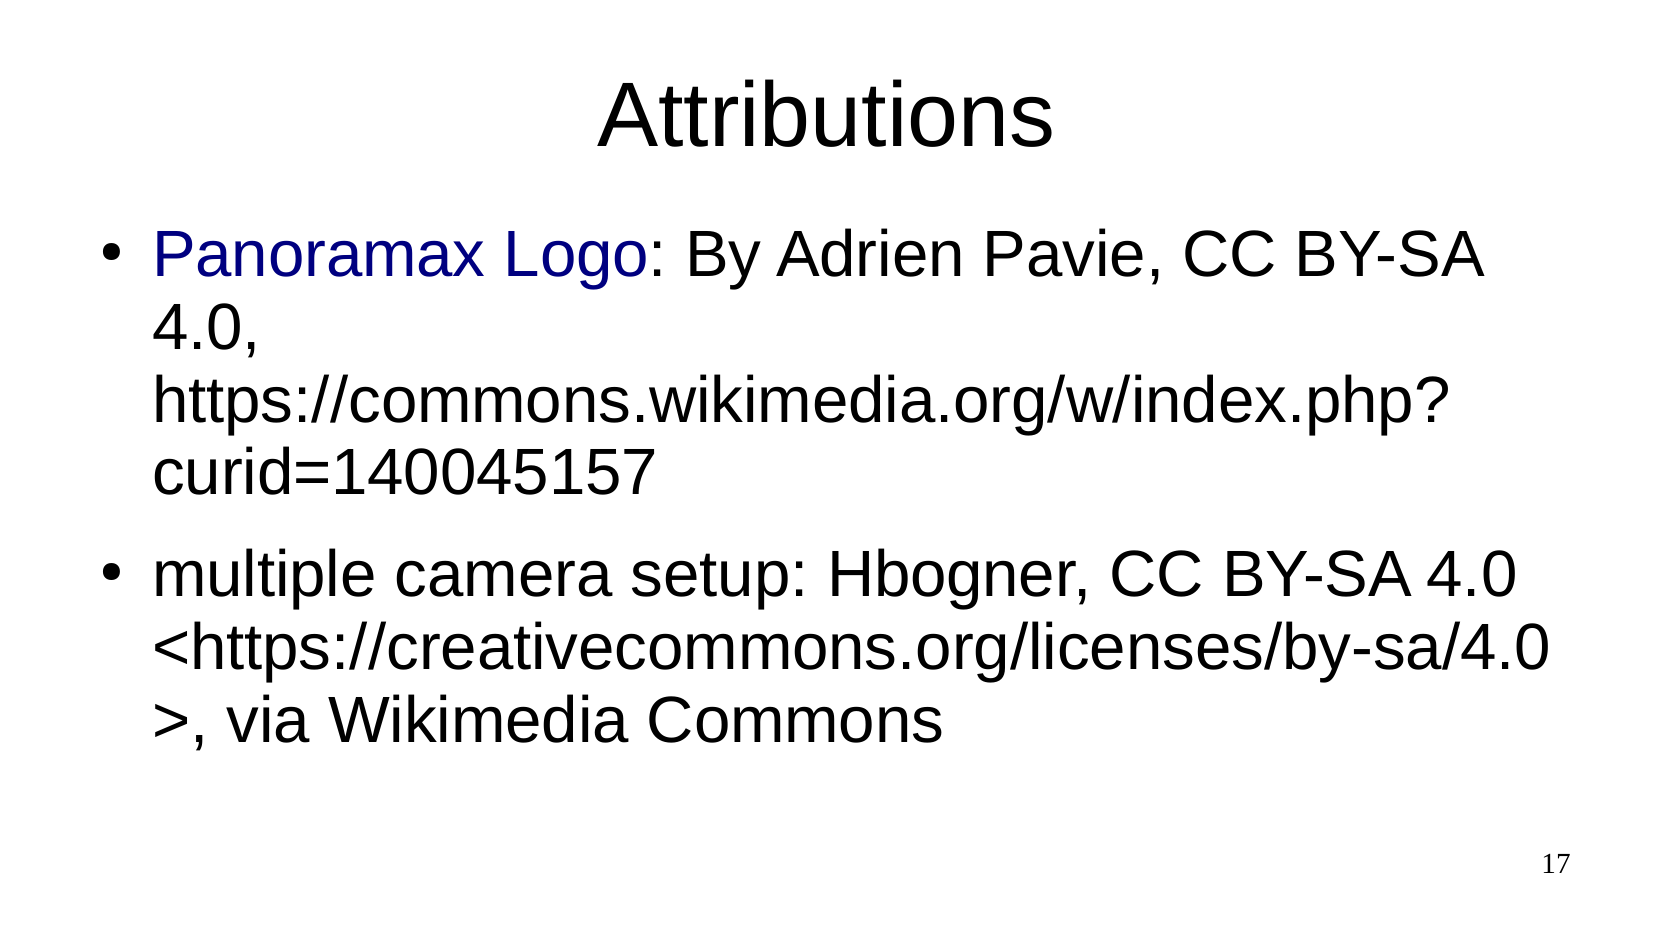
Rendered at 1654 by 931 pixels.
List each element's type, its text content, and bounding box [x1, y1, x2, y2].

title Attributions [82, 37, 1571, 193]
list Panoramax Logo: By Adrien Pavie, CC BY-SA 4.0, https://commons.wikimedia.org/w/index.php?curid=140045157 multiple camera setup: Hbogner, CC BY-SA 4.0 <https://creativecommons.org/licenses/by-sa/4.0>, via Wikimedia Commons [82, 217, 1571, 758]
